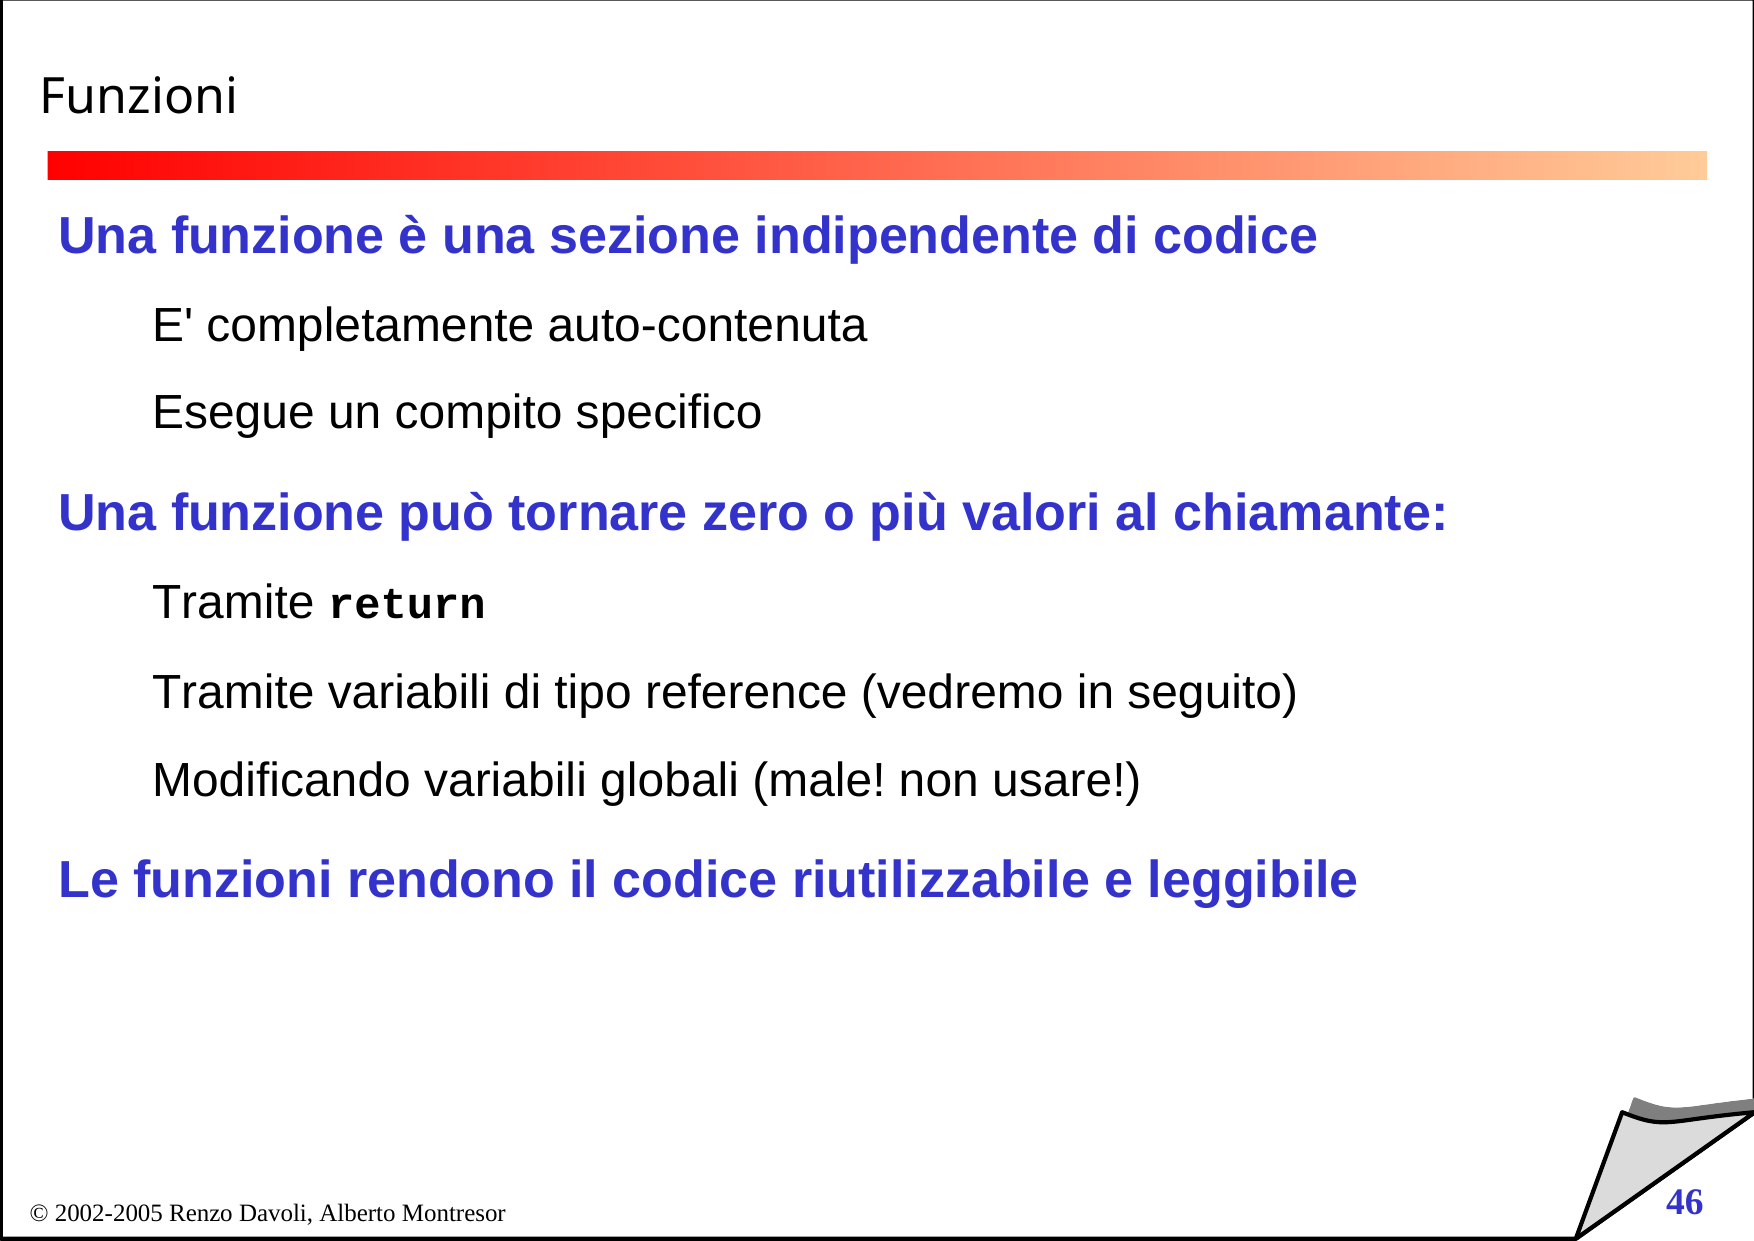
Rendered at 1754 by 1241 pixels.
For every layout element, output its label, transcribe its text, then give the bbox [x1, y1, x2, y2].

list Una funzione è una sezione indipendente di codice E' completamente auto-contenuta Esegue un compito specifico Una funzione può tornare zero o più valori al chiamante: Tramite return Tramite variabili di tipo reference (vedremo in seguito) Modificando variabili globali (male! non usare!) Le funzioni rendono il codice riutilizzabile e leggibile [58, 206, 1696, 987]
title Funzioni [40, 49, 1714, 144]
text_box main [750, 151, 754, 179]
